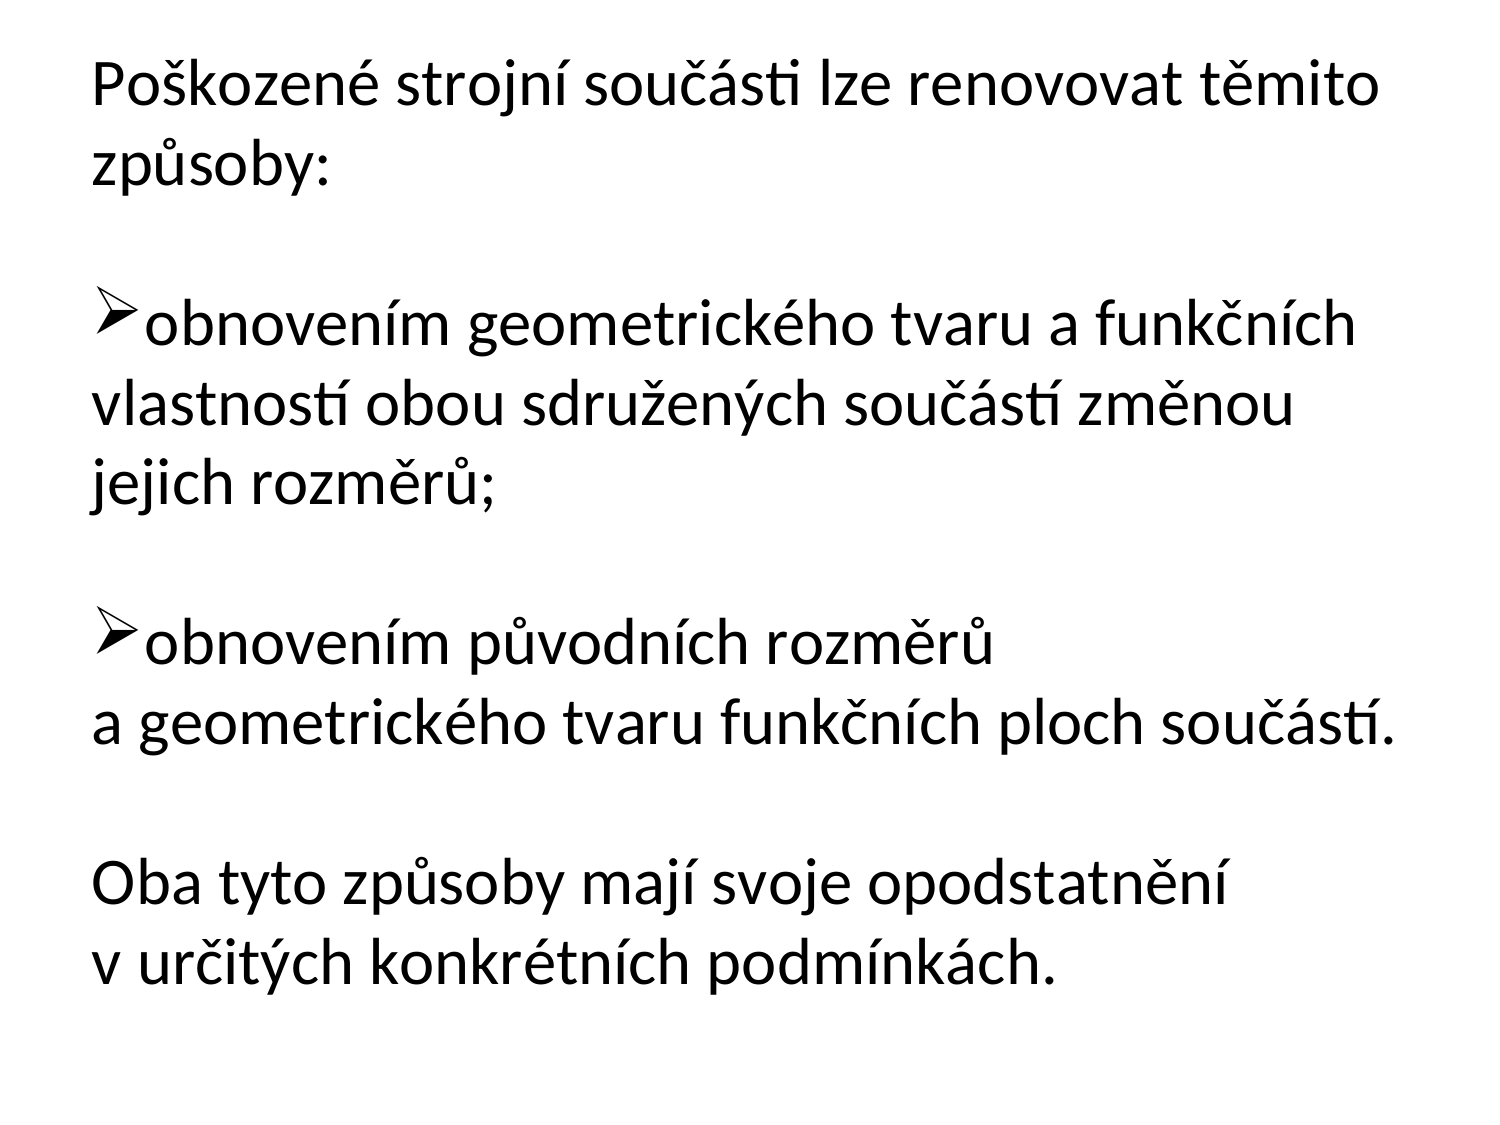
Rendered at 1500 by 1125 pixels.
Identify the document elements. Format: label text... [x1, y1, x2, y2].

list Poškozené strojní součásti lze renovovat těmito způsoby: obnovením geometrického tvaru a funkčních vlastností obou sdružených součástí změnou jejich rozměrů; obnovením původních rozměrů a geometrického tvaru funkčních ploch součástí. Oba tyto způsoby mají svoje opodstatnění v určitých konkrétních podmínkách. [76, 30, 1427, 1103]
